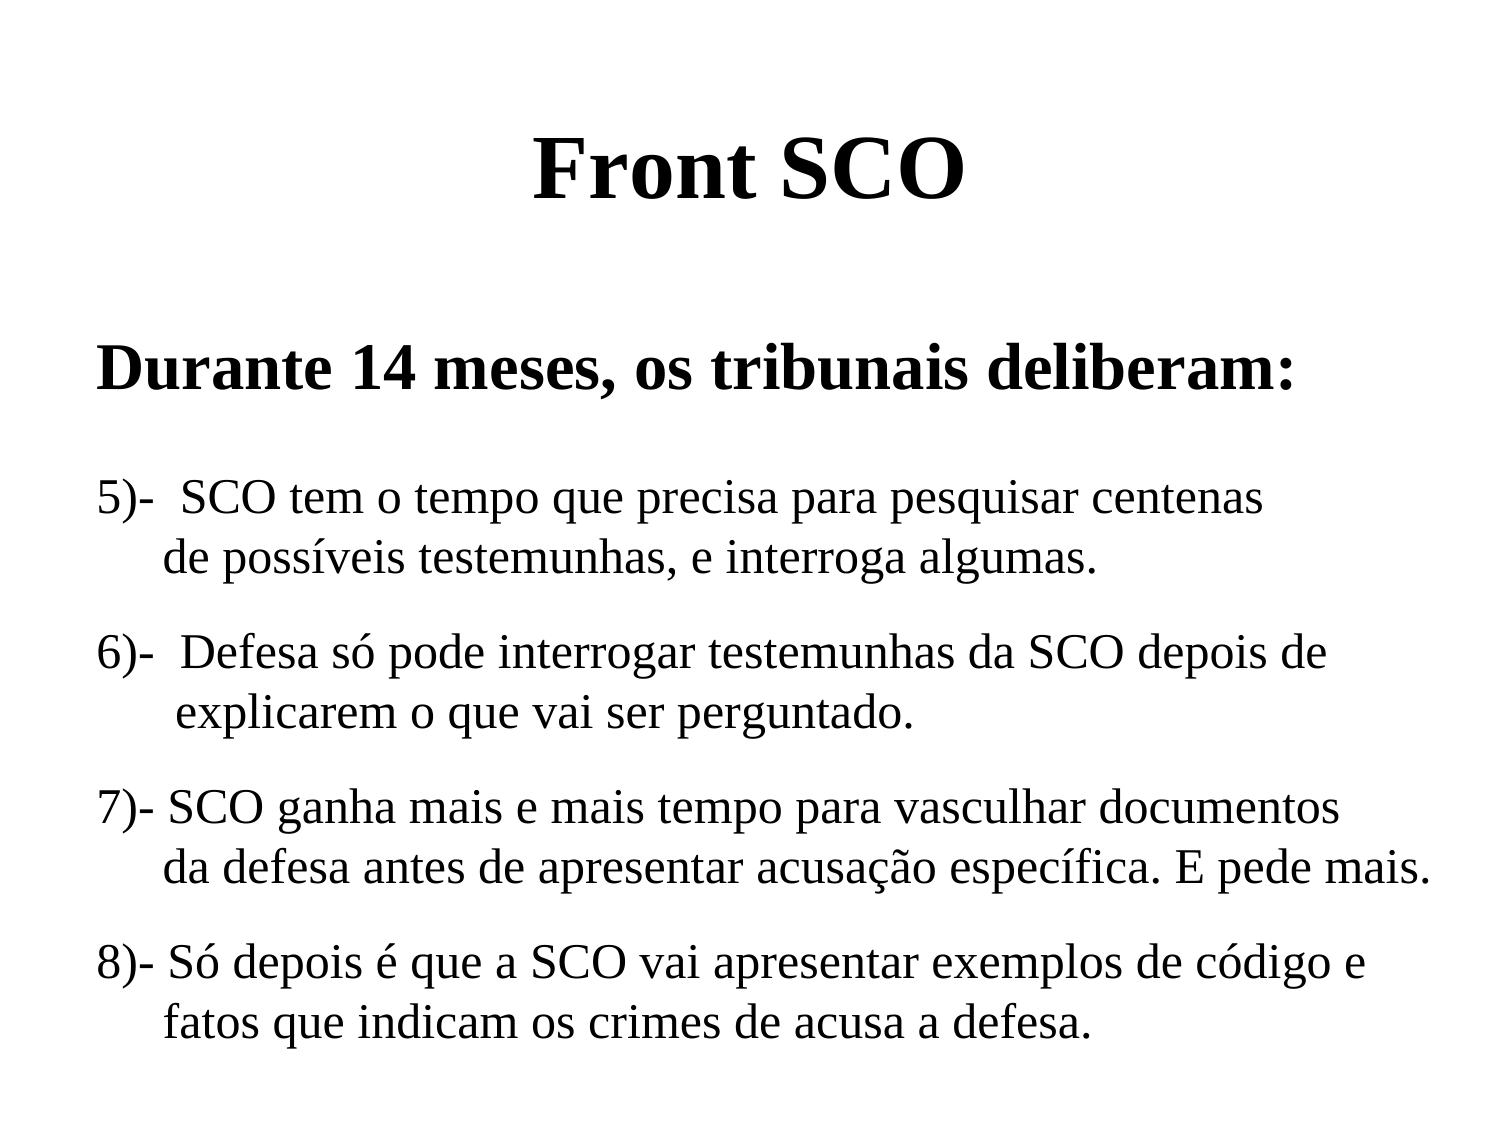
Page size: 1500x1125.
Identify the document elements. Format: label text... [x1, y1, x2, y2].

text_box Durante 14 meses, os tribunais deliberam: 5)- SCO tem o tempo que precisa para pesquisar centenas de possíveis testemunhas, e interroga algumas. 6)- Defesa só pode interrogar testemunhas da SCO depois de explicarem o que vai ser perguntado. 7)- SCO ganha mais e mais tempo para vasculhar documentos da defesa antes de apresentar acusação específica. E pede mais. 8)- Só depois é que a SCO vai apresentar exemplos de código e fatos que indicam os crimes de acusa a defesa. [96, 324, 1497, 1015]
title Front SCO [100, 70, 1401, 259]
